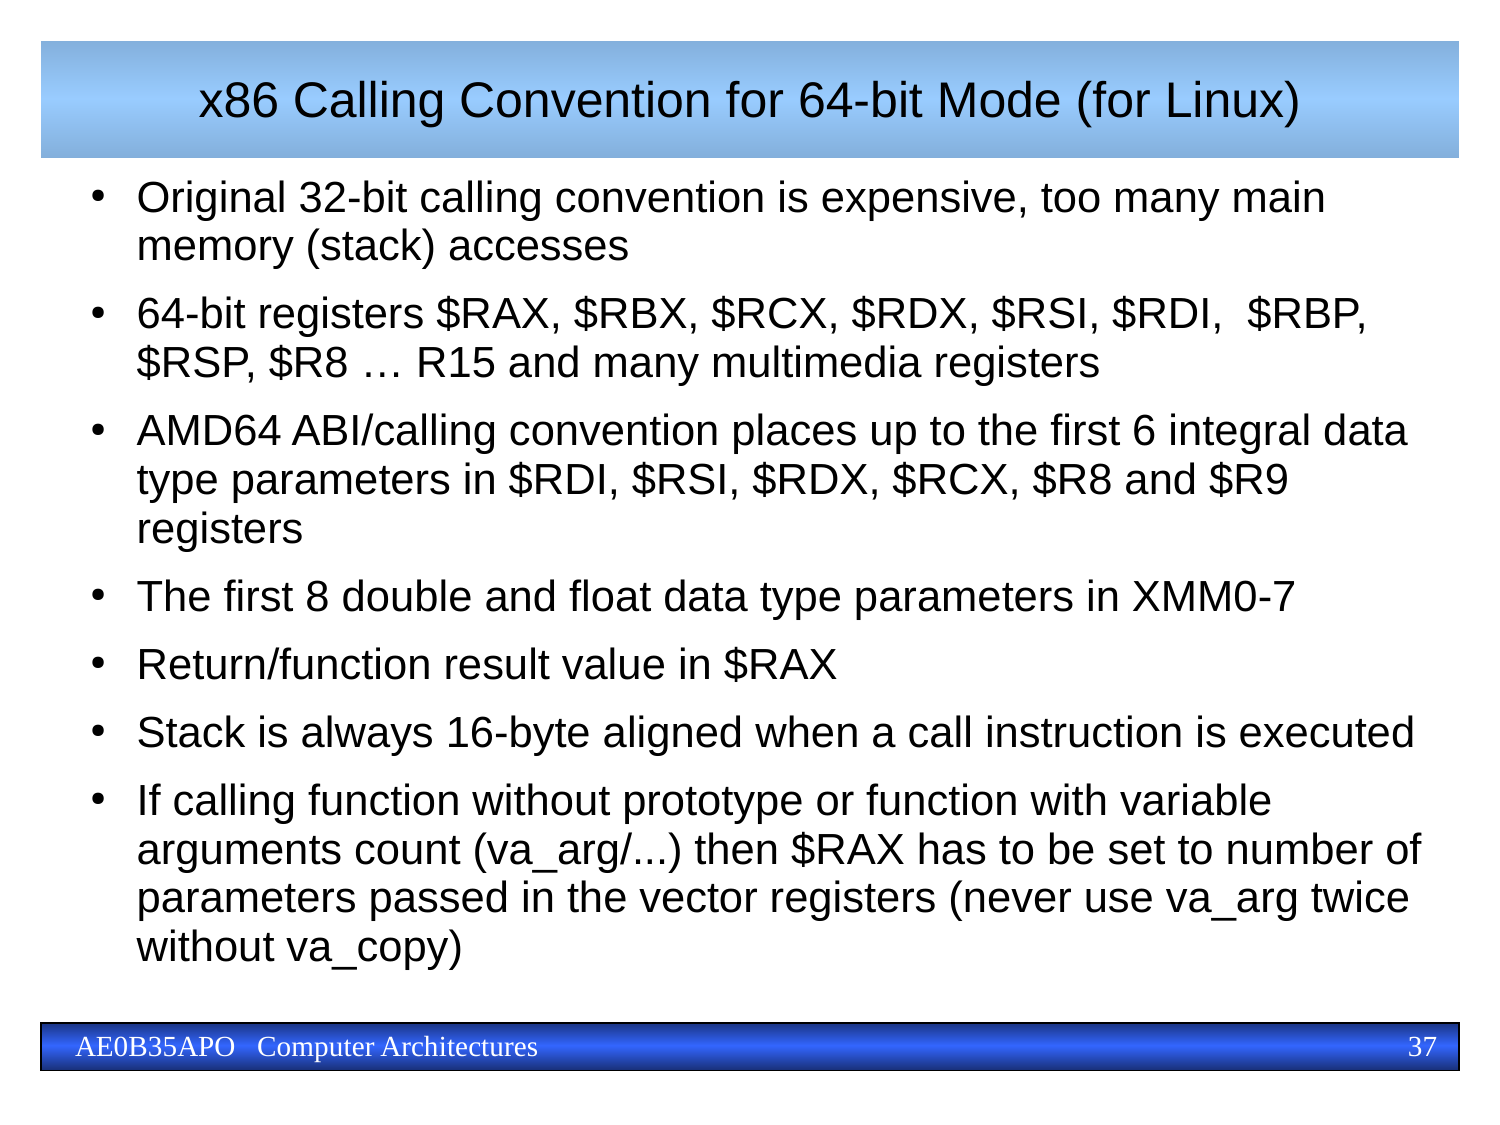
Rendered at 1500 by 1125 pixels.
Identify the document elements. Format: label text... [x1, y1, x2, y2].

title x86 Calling Convention for 64-bit Mode (for Linux) [41, 41, 1459, 158]
list Original 32-bit calling convention is expensive, too many main memory (stack) accesses 64-bit registers $RAX, $RBX, $RCX, $RDX, $RSI, $RDI, $RBP, $RSP, $R8 … R15 and many multimedia registers AMD64 ABI/calling convention places up to the first 6 integral data type parameters in $RDI, $RSI, $RDX, $RCX, $R8 and $R9 registers The first 8 double and float data type parameters in XMM0-7 Return/function result value in $RAX Stack is always 16-byte aligned when a call instruction is executed If calling function without prototype or function with variable arguments count (va_arg/...) then $RAX has to be set to number of parameters passed in the vector registers (never use va_arg twice without va_copy) [75, 172, 1426, 1013]
